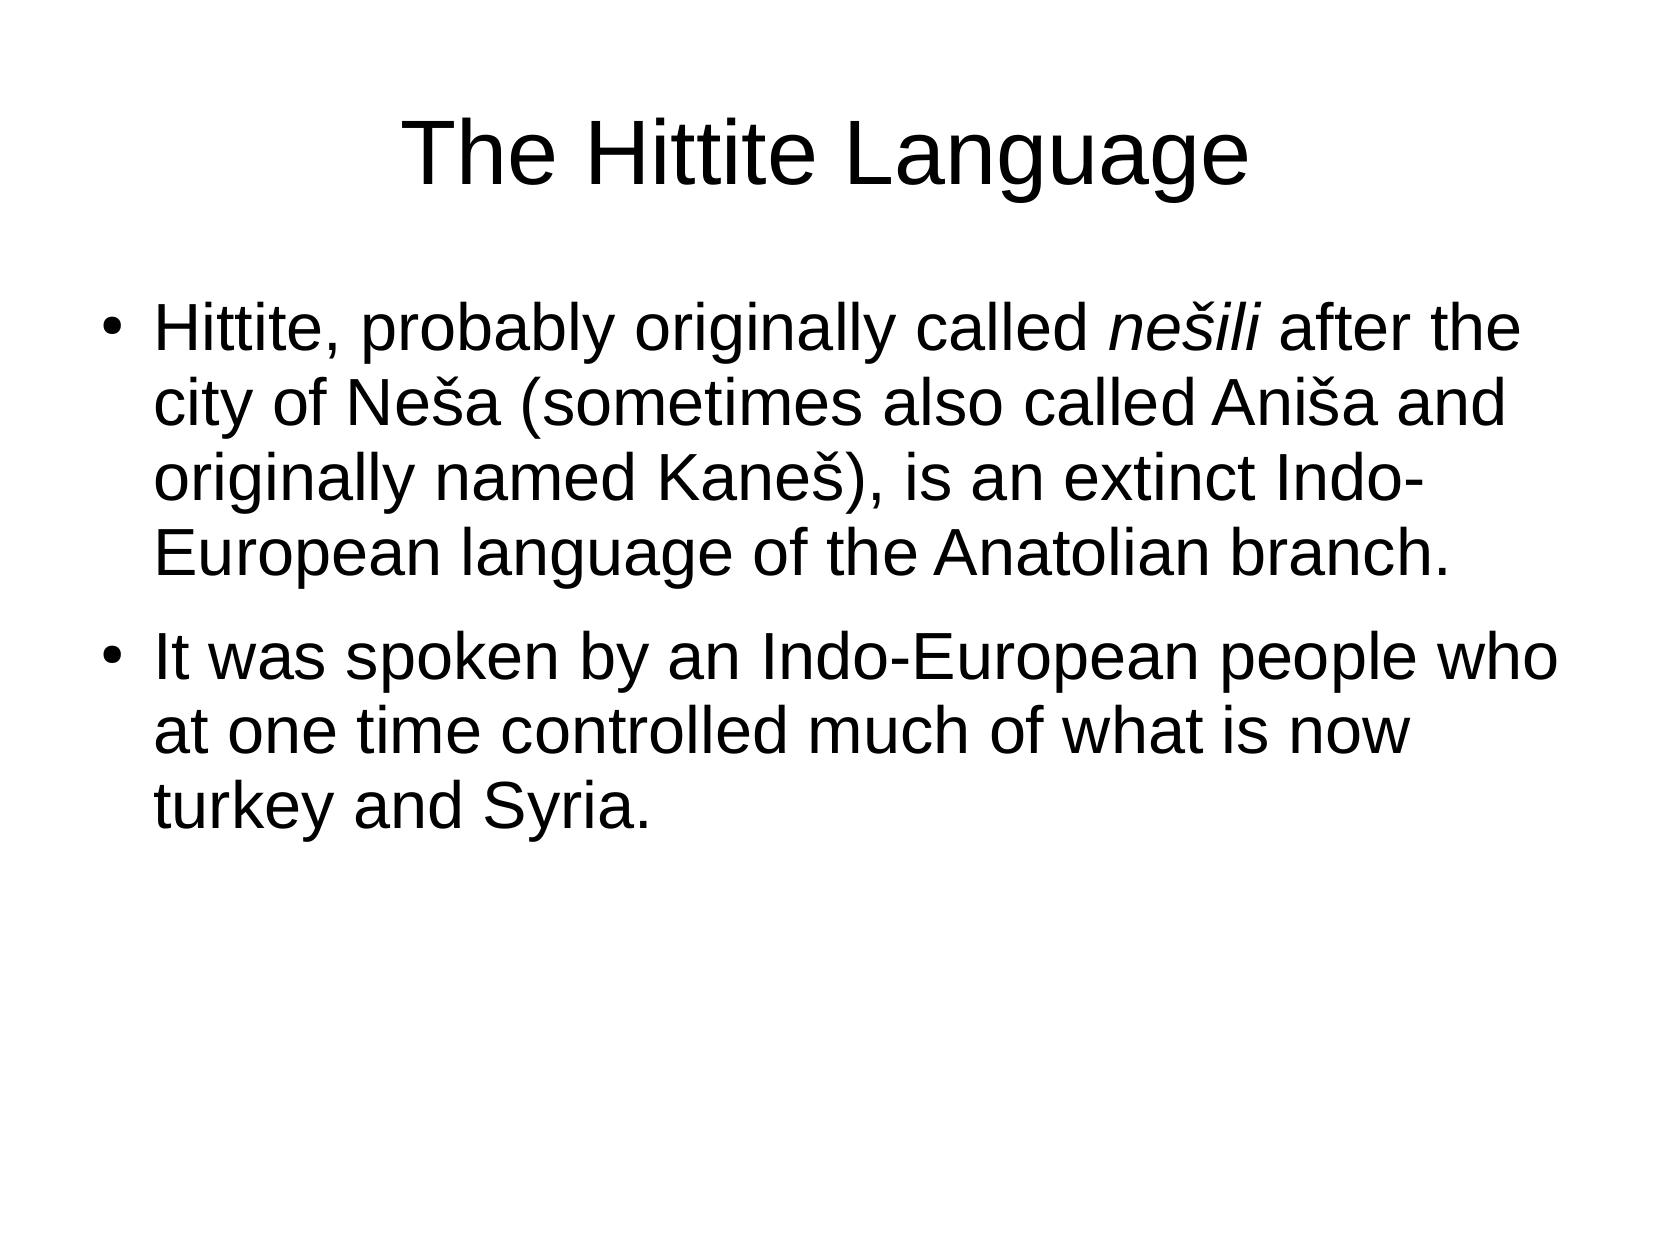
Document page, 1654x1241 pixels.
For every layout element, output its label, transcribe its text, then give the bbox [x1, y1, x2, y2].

title The Hittite Language [82, 49, 1571, 257]
list Hittite, probably originally called nešili after the city of Neša (sometimes also called Aniša and originally named Kaneš), is an extinct Indo-European language of the Anatolian branch. It was spoken by an Indo-European people who at one time controlled much of what is now turkey and Syria. [82, 290, 1571, 1109]
